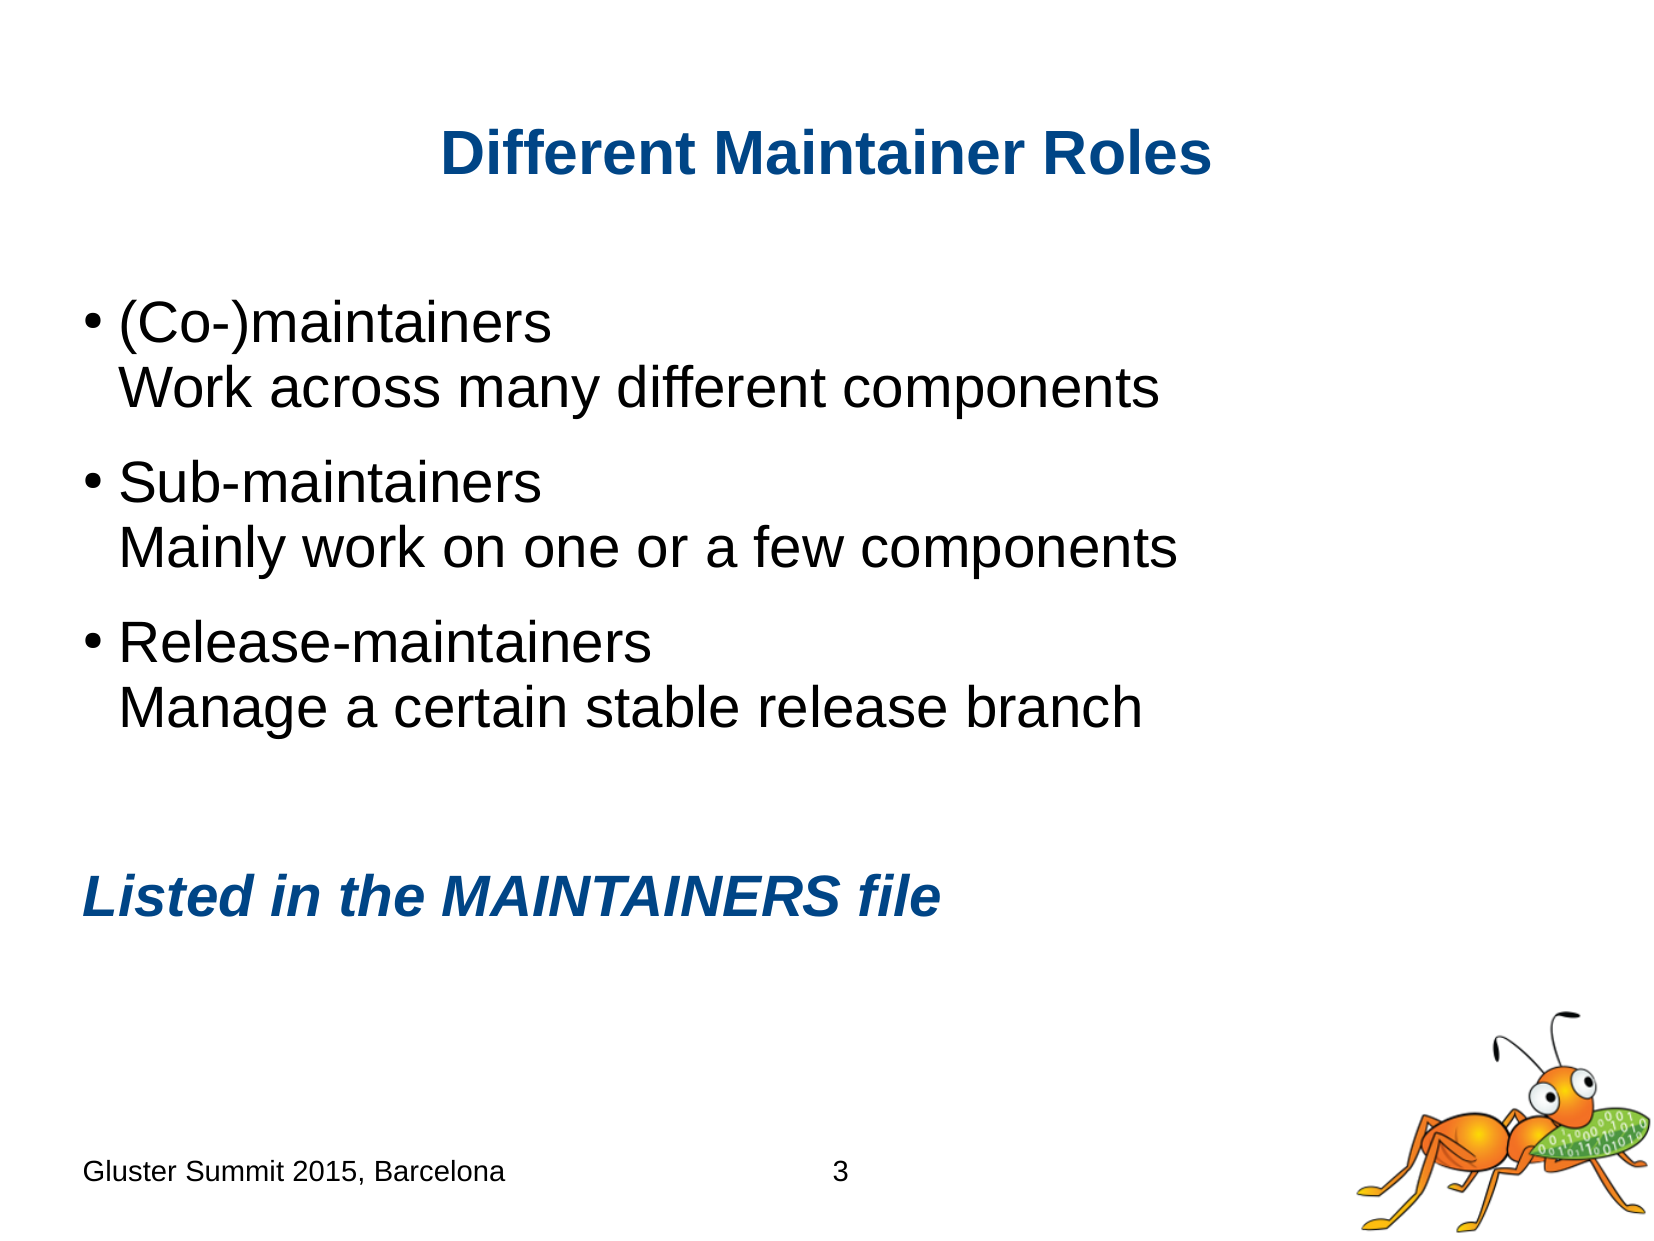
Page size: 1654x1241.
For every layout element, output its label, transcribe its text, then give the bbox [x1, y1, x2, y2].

title Different Maintainer Roles [82, 49, 1571, 257]
list (Co-)maintainers Work across many different components Sub-maintainers Mainly work on one or a few components Release-maintainers Manage a certain stable release branch Listed in the MAINTAINERS file [82, 290, 1571, 1010]
picture [1353, 1009, 1654, 1235]
